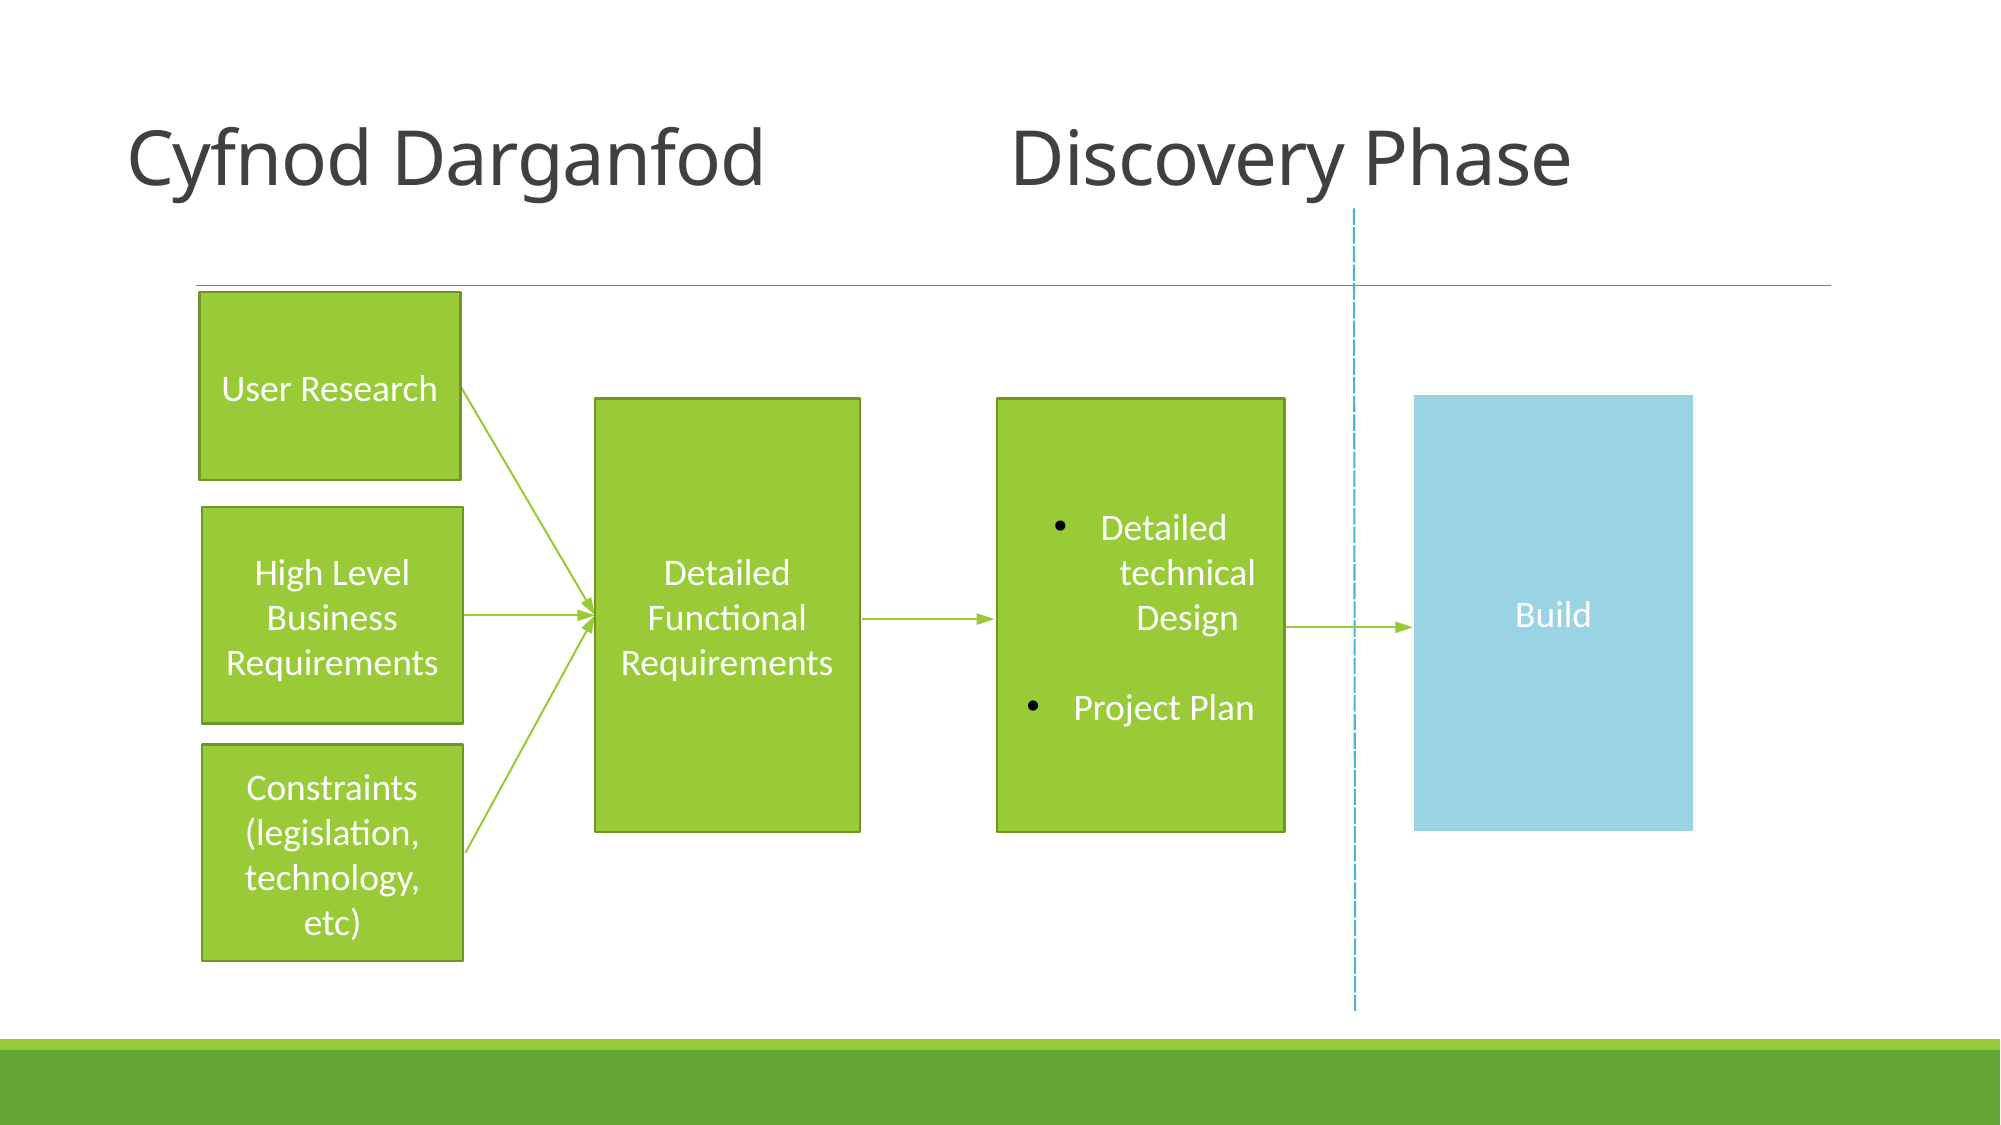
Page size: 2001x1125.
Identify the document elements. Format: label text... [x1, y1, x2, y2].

text_box Detailed Functional Requirements [595, 399, 860, 832]
title Cyfnod Darganfod Discovery Phase [111, 99, 1641, 209]
text_box High Level Business Requirements [202, 507, 463, 723]
text_box User Research [199, 292, 460, 480]
text_box Build [1413, 394, 1695, 832]
text_box Detailed technical Design Project Plan [997, 399, 1285, 832]
text_box Constraints (legislation, technology, etc) [202, 745, 463, 961]
